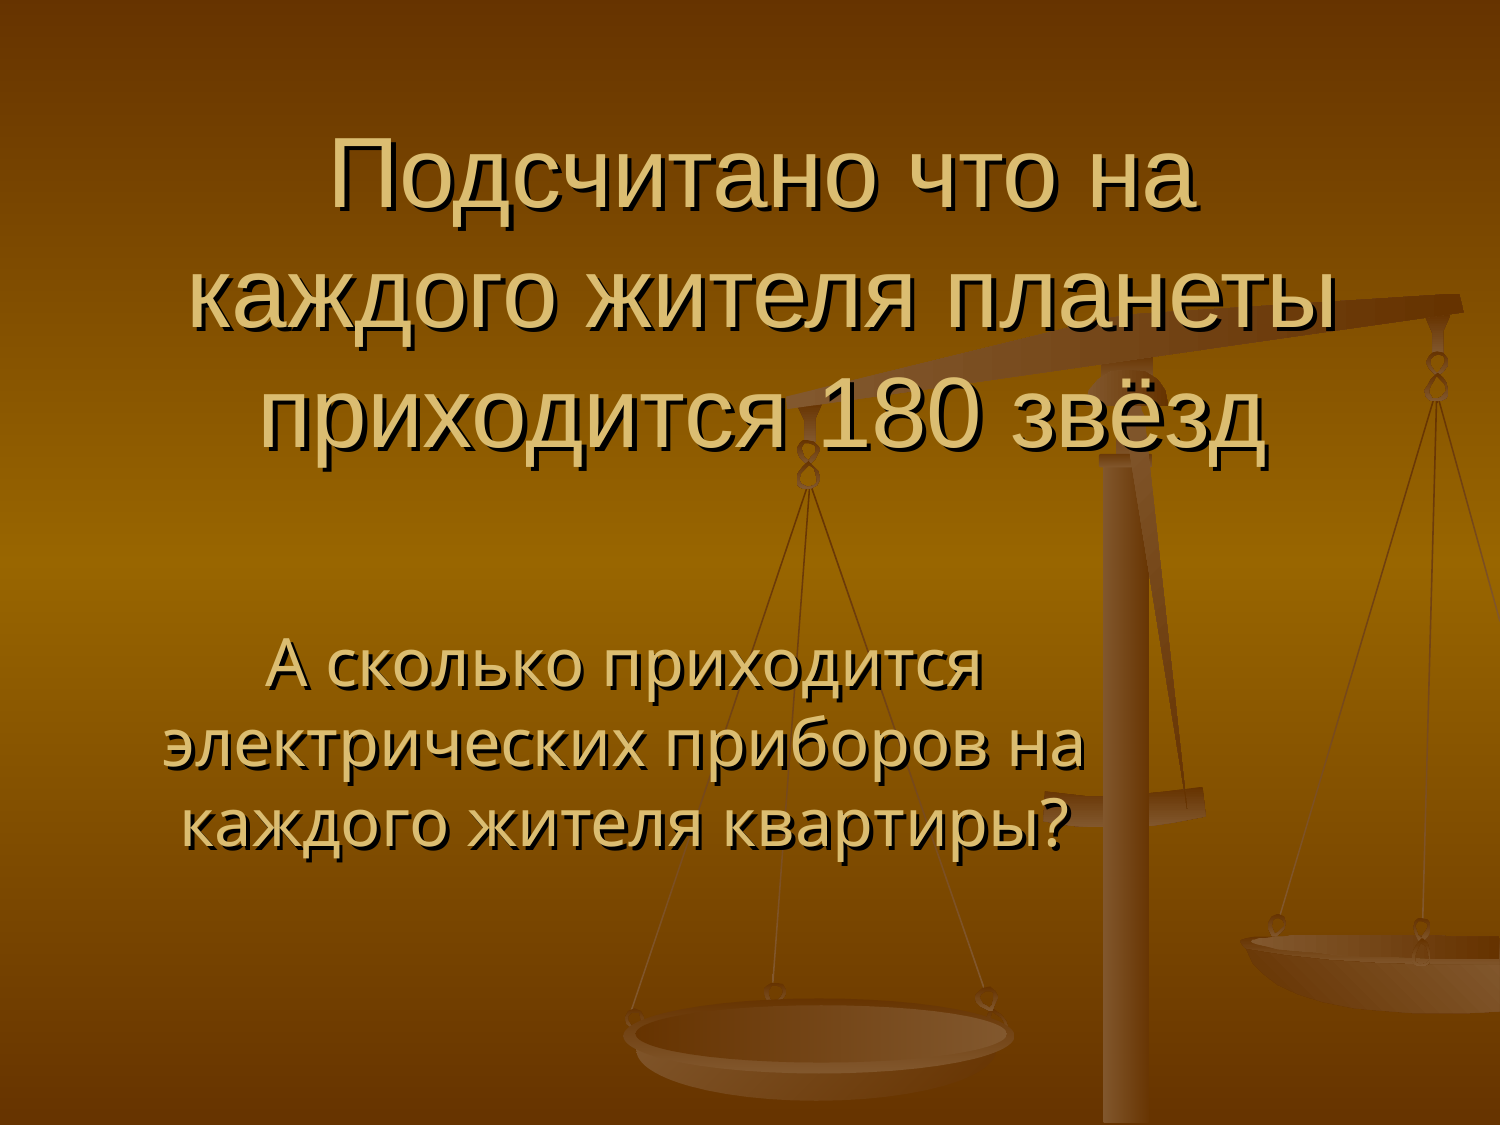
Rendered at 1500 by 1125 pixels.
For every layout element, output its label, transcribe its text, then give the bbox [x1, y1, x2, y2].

subtitle А сколько приходится электрических приборов на каждого жителя квартиры? [99, 612, 1150, 901]
title Подсчитано что на каждого жителя планеты приходится 180 звёзд [125, 99, 1401, 385]
